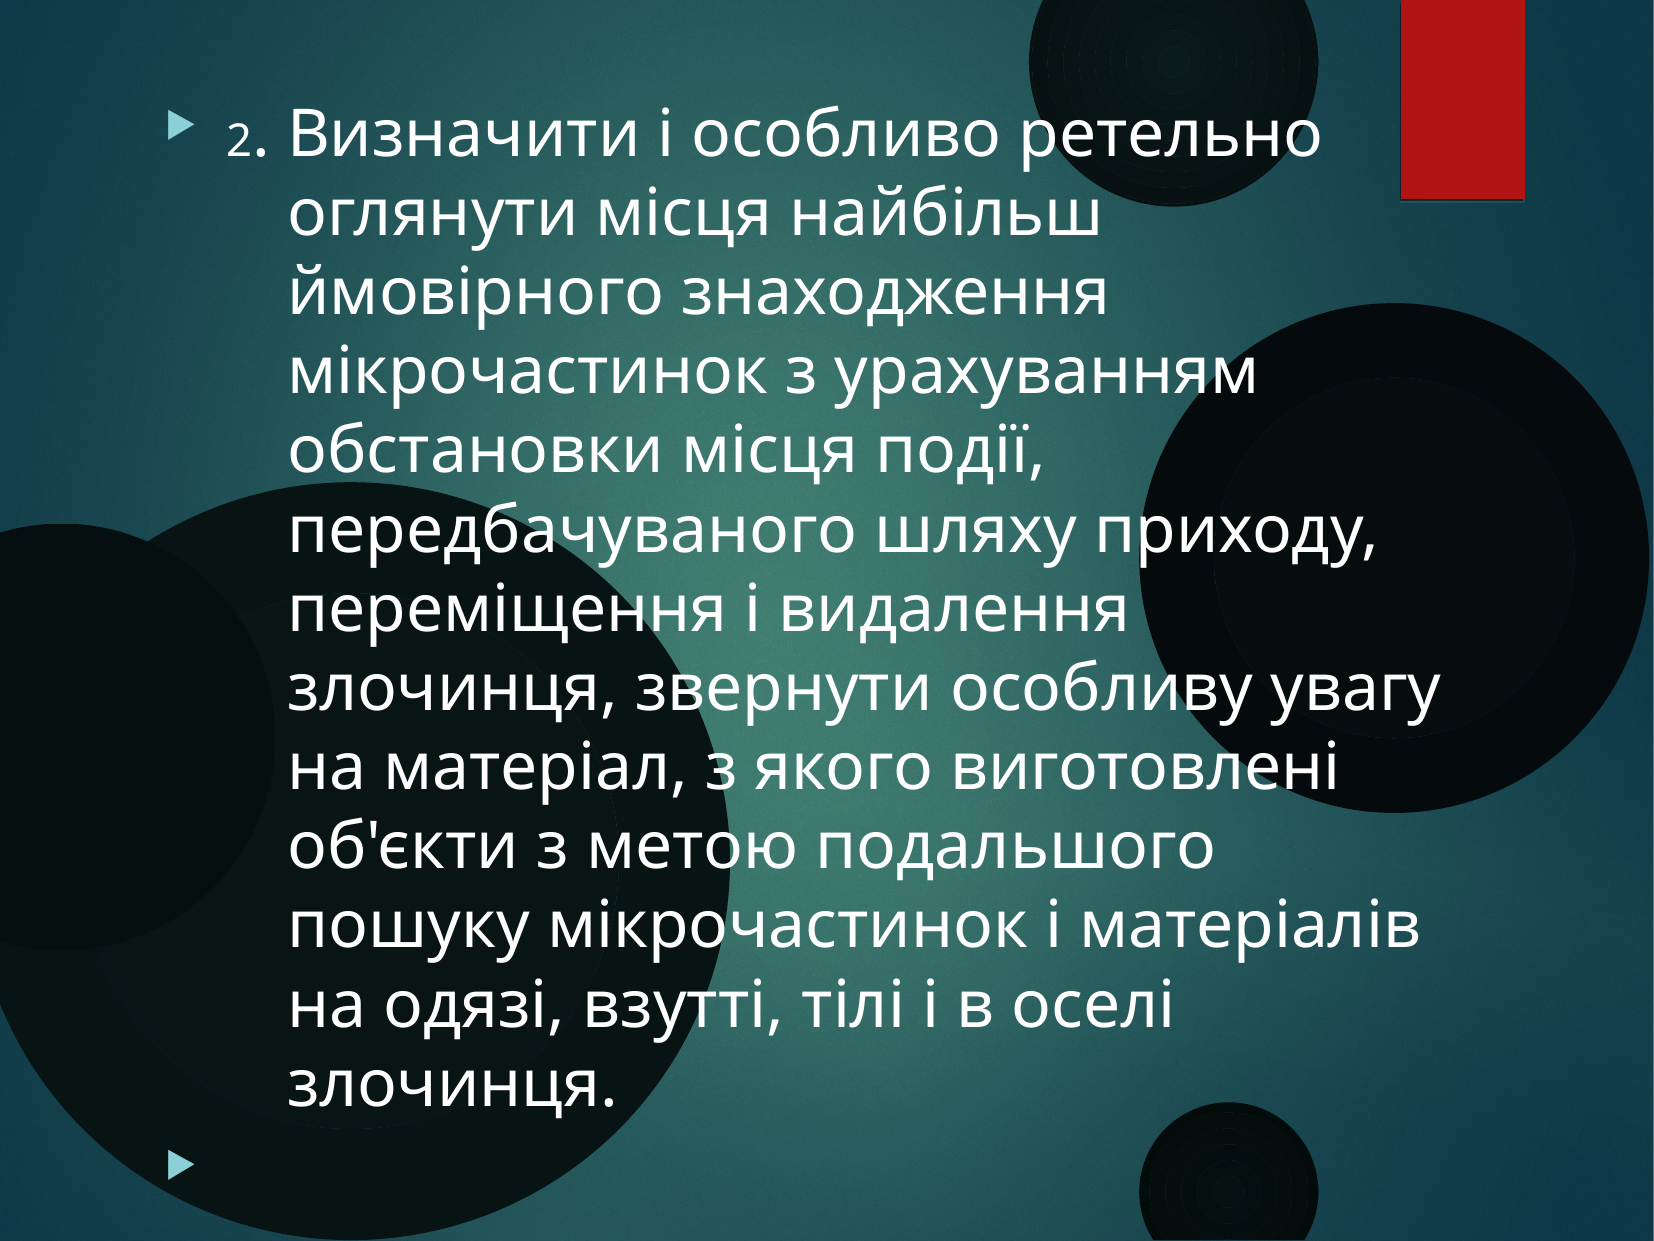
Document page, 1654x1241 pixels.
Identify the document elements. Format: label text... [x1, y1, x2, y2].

list 2. Визначити і особливо ретельно оглянути місця найбільш ймовірного знаходження мікрочастинок з урахуванням обстановки місця події, передбачуваного шляху приходу, переміщення і видалення злочинця, звернути особливу увагу на матеріал, з якого виготовлені об'єкти з метою подальшого пошуку мікрочастинок і матеріалів на одязі, взутті, тілі і в оселі злочинця. [149, 82, 1481, 1130]
